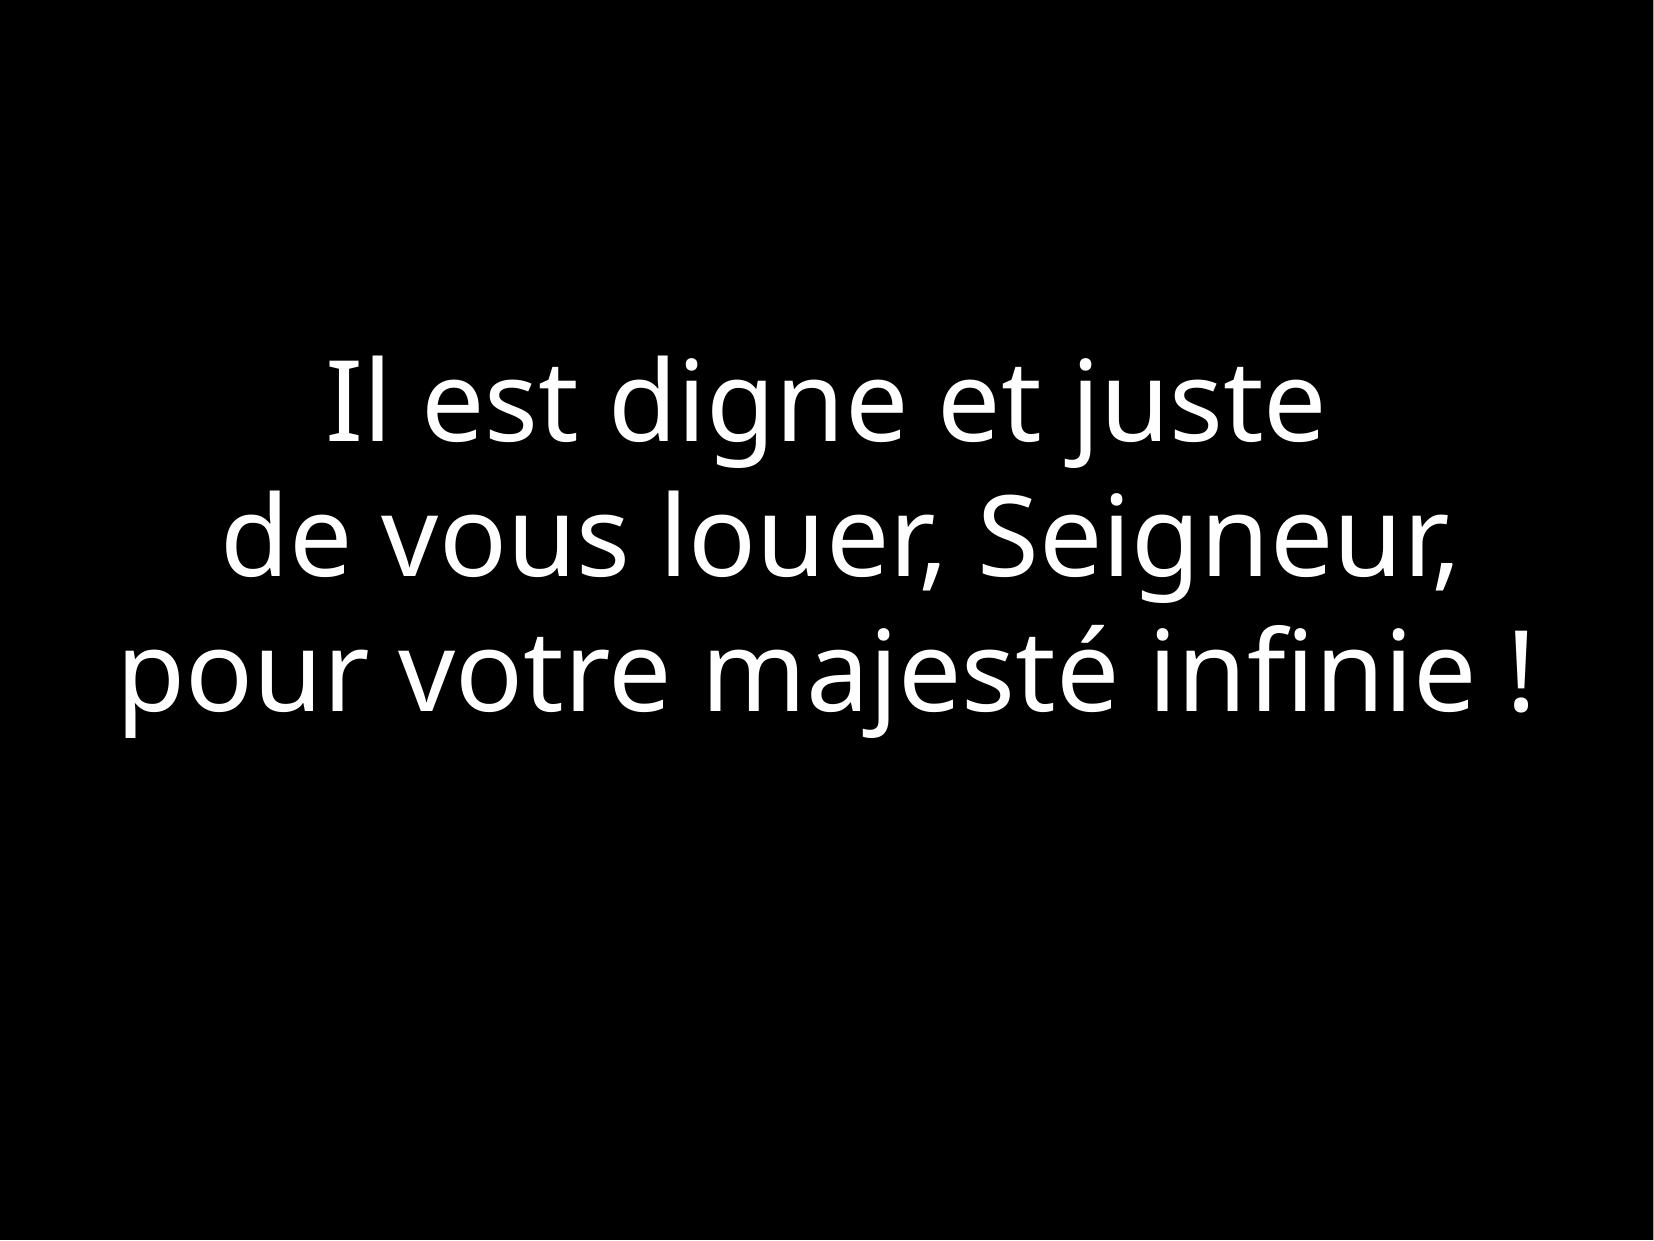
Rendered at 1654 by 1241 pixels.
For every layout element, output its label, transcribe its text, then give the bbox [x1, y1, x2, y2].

text_box Il est digne et juste de vous louer, Seigneur, pour votre majesté infinie ! [88, 88, 1595, 975]
